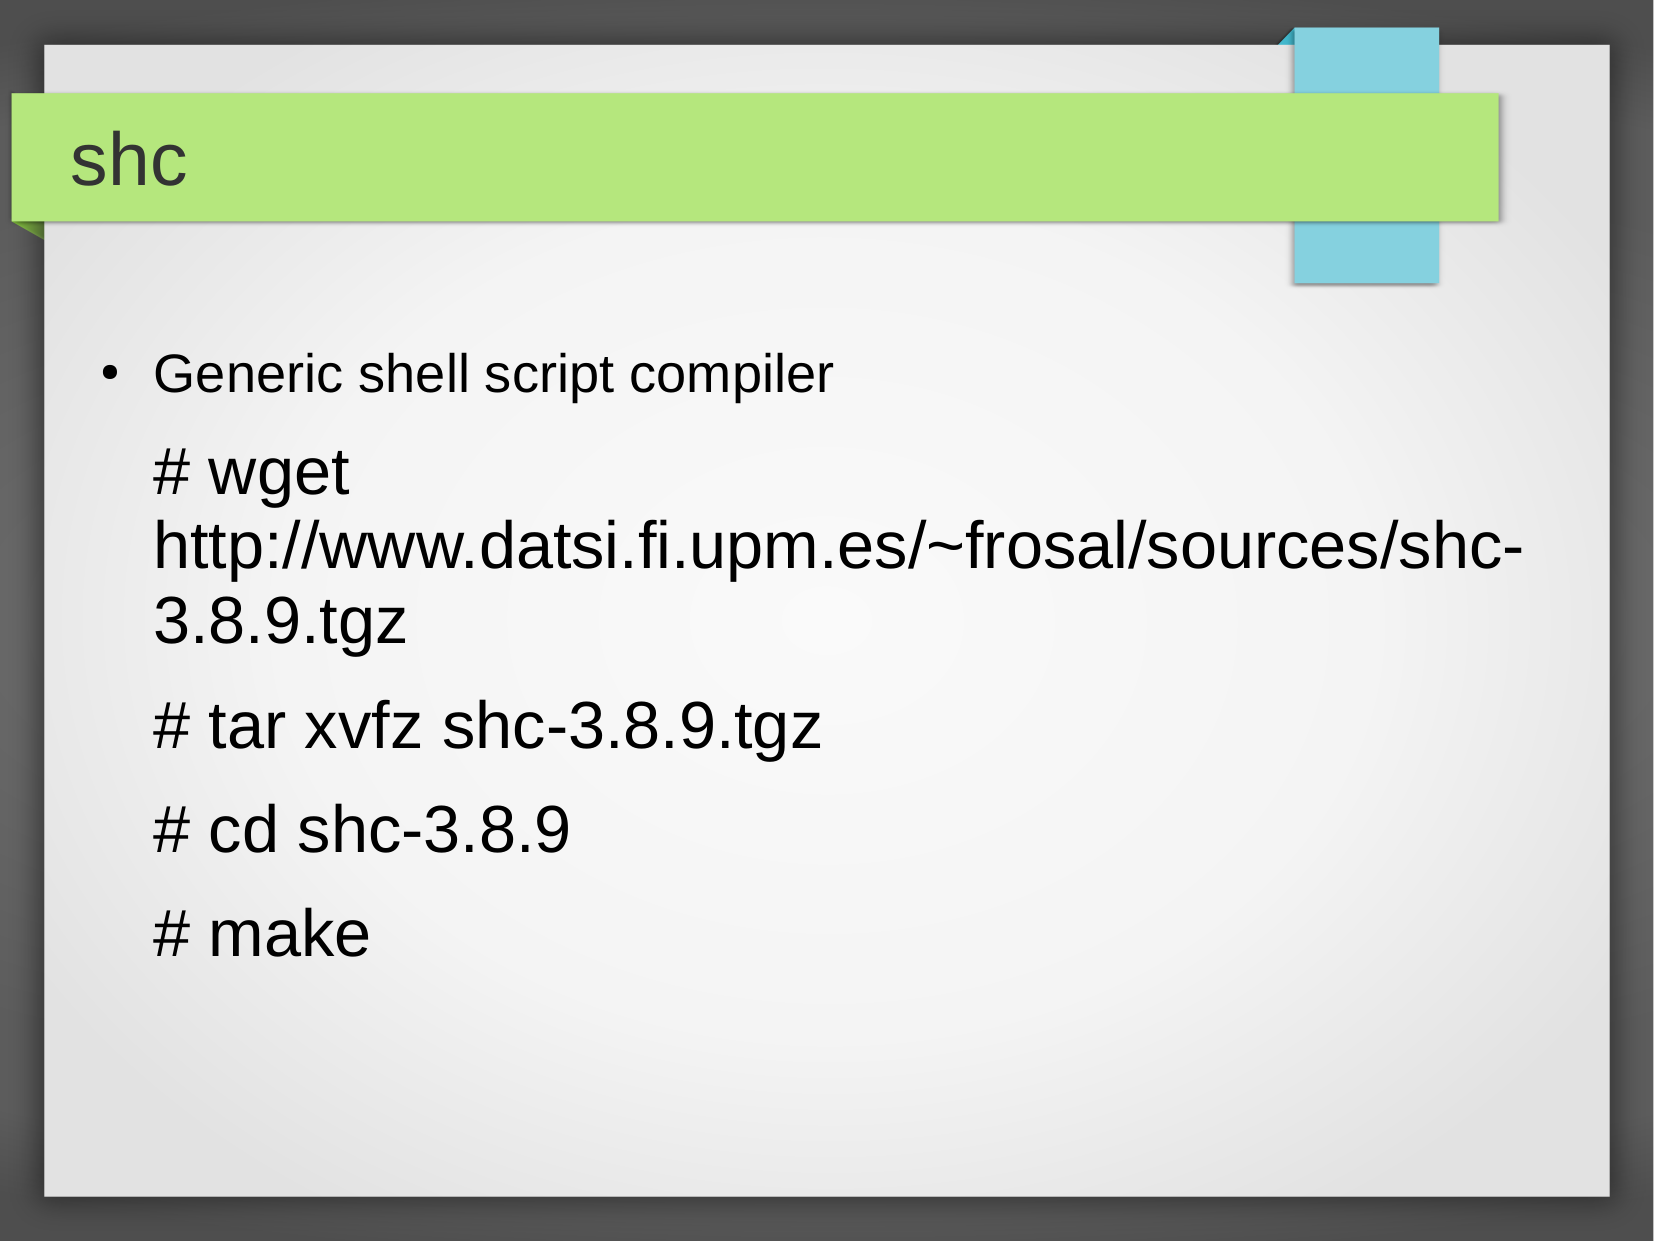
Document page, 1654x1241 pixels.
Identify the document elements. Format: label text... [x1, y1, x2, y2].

title shc [70, 106, 1229, 213]
picture [0, 0, 1654, 1241]
list Generic shell script compiler # wget http://www.datsi.fi.upm.es/~frosal/sources/shc-3.8.9.tgz # tar xvfz shc-3.8.9.tgz # cd shc-3.8.9 # make [82, 343, 1538, 1063]
